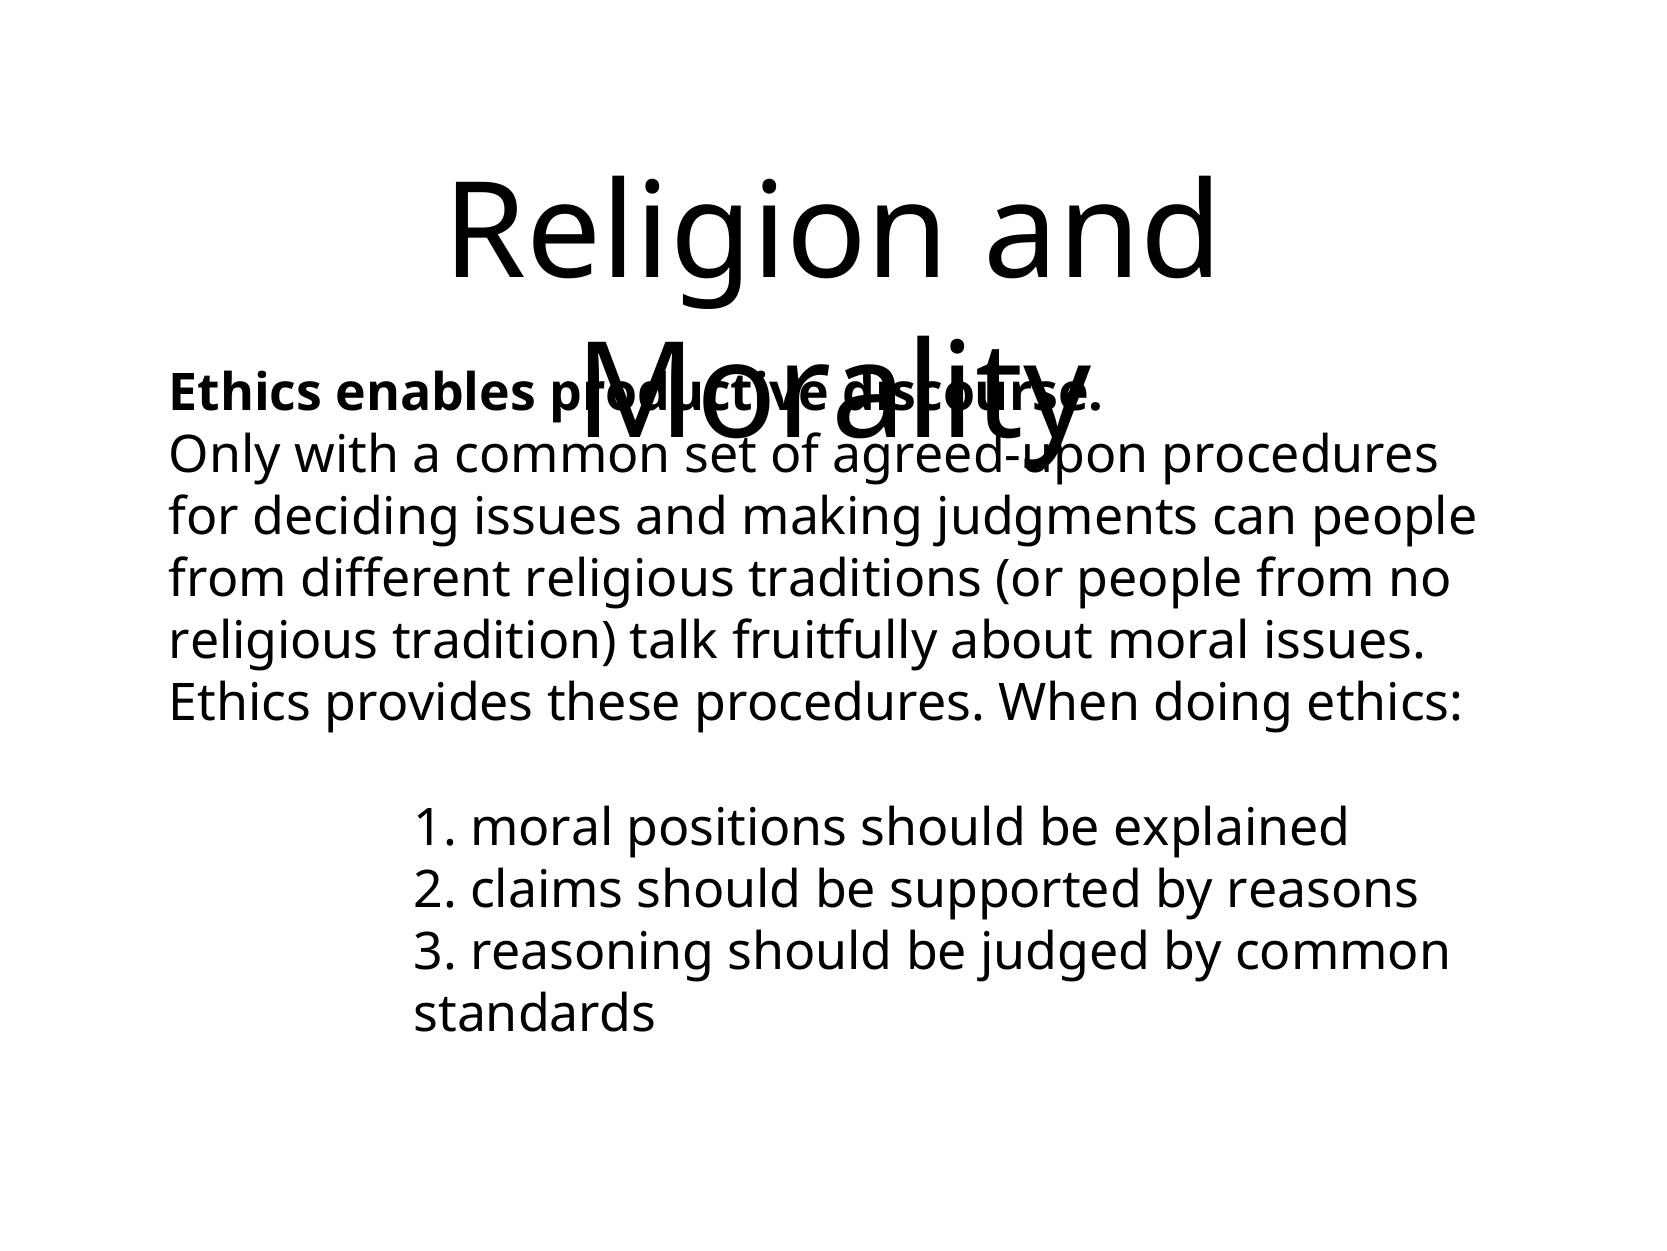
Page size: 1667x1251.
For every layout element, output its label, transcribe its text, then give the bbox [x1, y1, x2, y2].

list Ethics enables productive discourse. Only with a common set of agreed-upon procedures for deciding issues and making judgments can people from different religious traditions (or people from no religious tradition) talk fruitfully about moral issues. Ethics provides these procedures. When doing ethics: 1. moral positions should be explained 2. claims should be supported by reasons 3. reasoning should be judged by common standards [162, 352, 1505, 1115]
title Religion and Morality [162, 137, 1505, 307]
